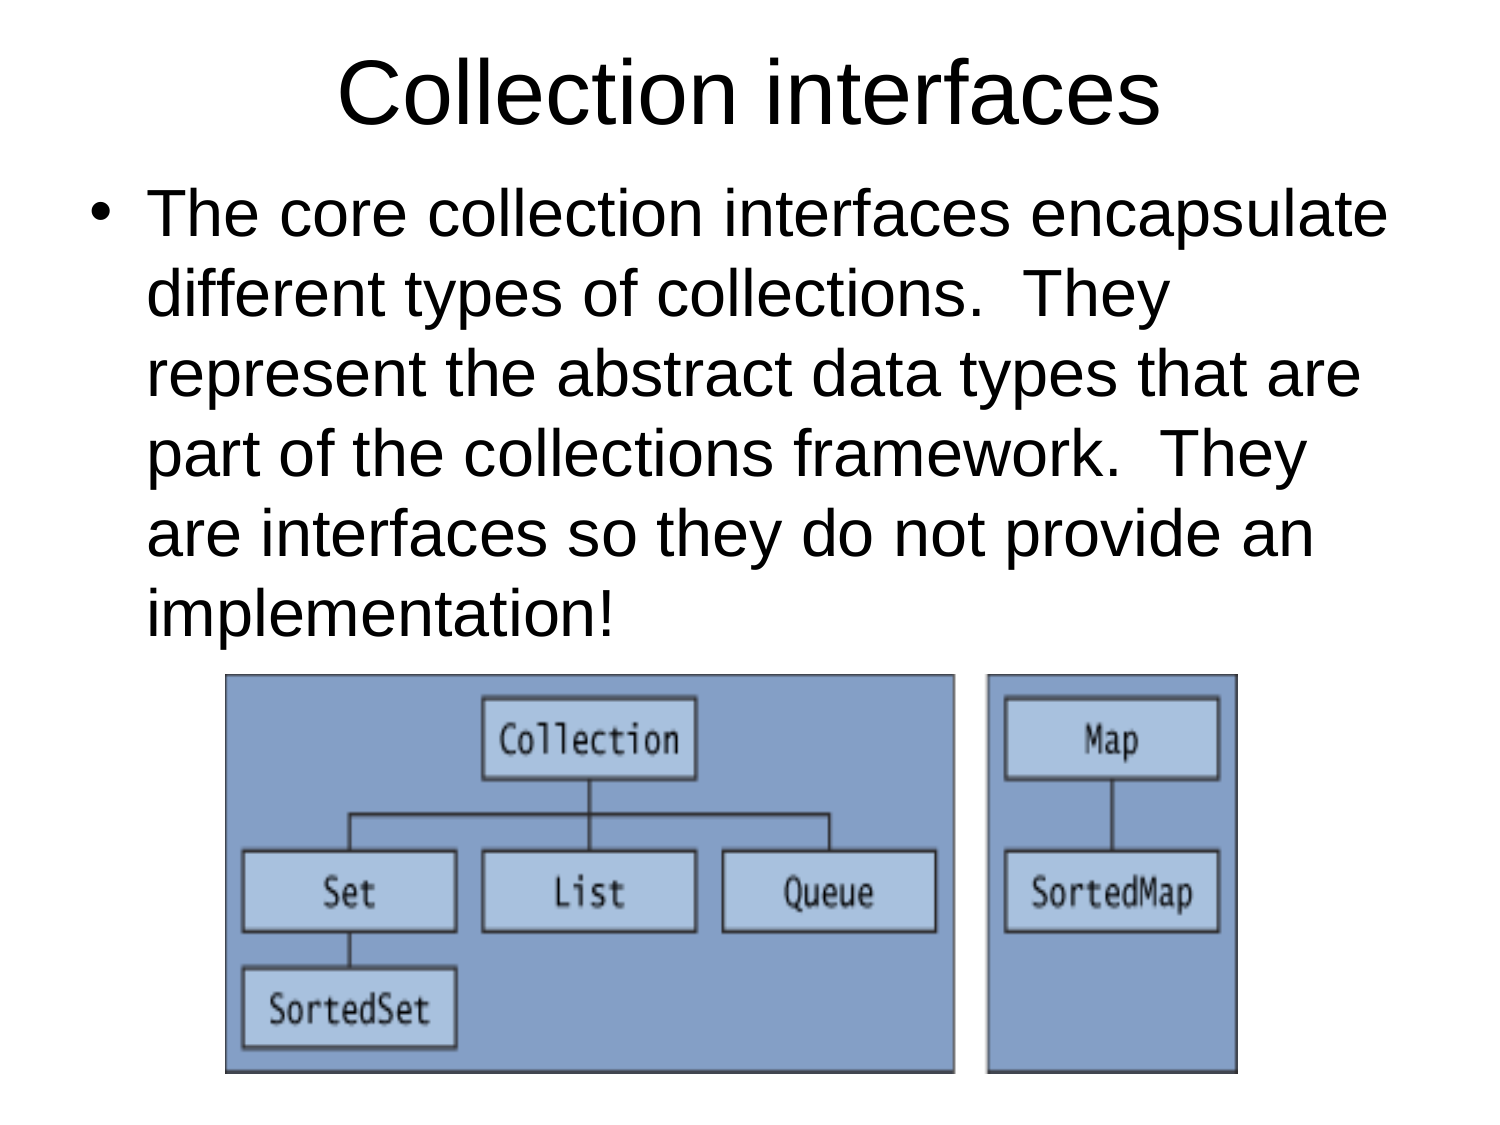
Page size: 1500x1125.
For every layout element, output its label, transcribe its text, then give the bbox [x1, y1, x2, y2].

picture [225, 674, 1238, 1074]
title Collection interfaces [75, 24, 1426, 151]
list The core collection interfaces encapsulate different types of collections. They represent the abstract data types that are part of the collections framework. They are interfaces so they do not provide an implementation! [75, 162, 1426, 1005]
